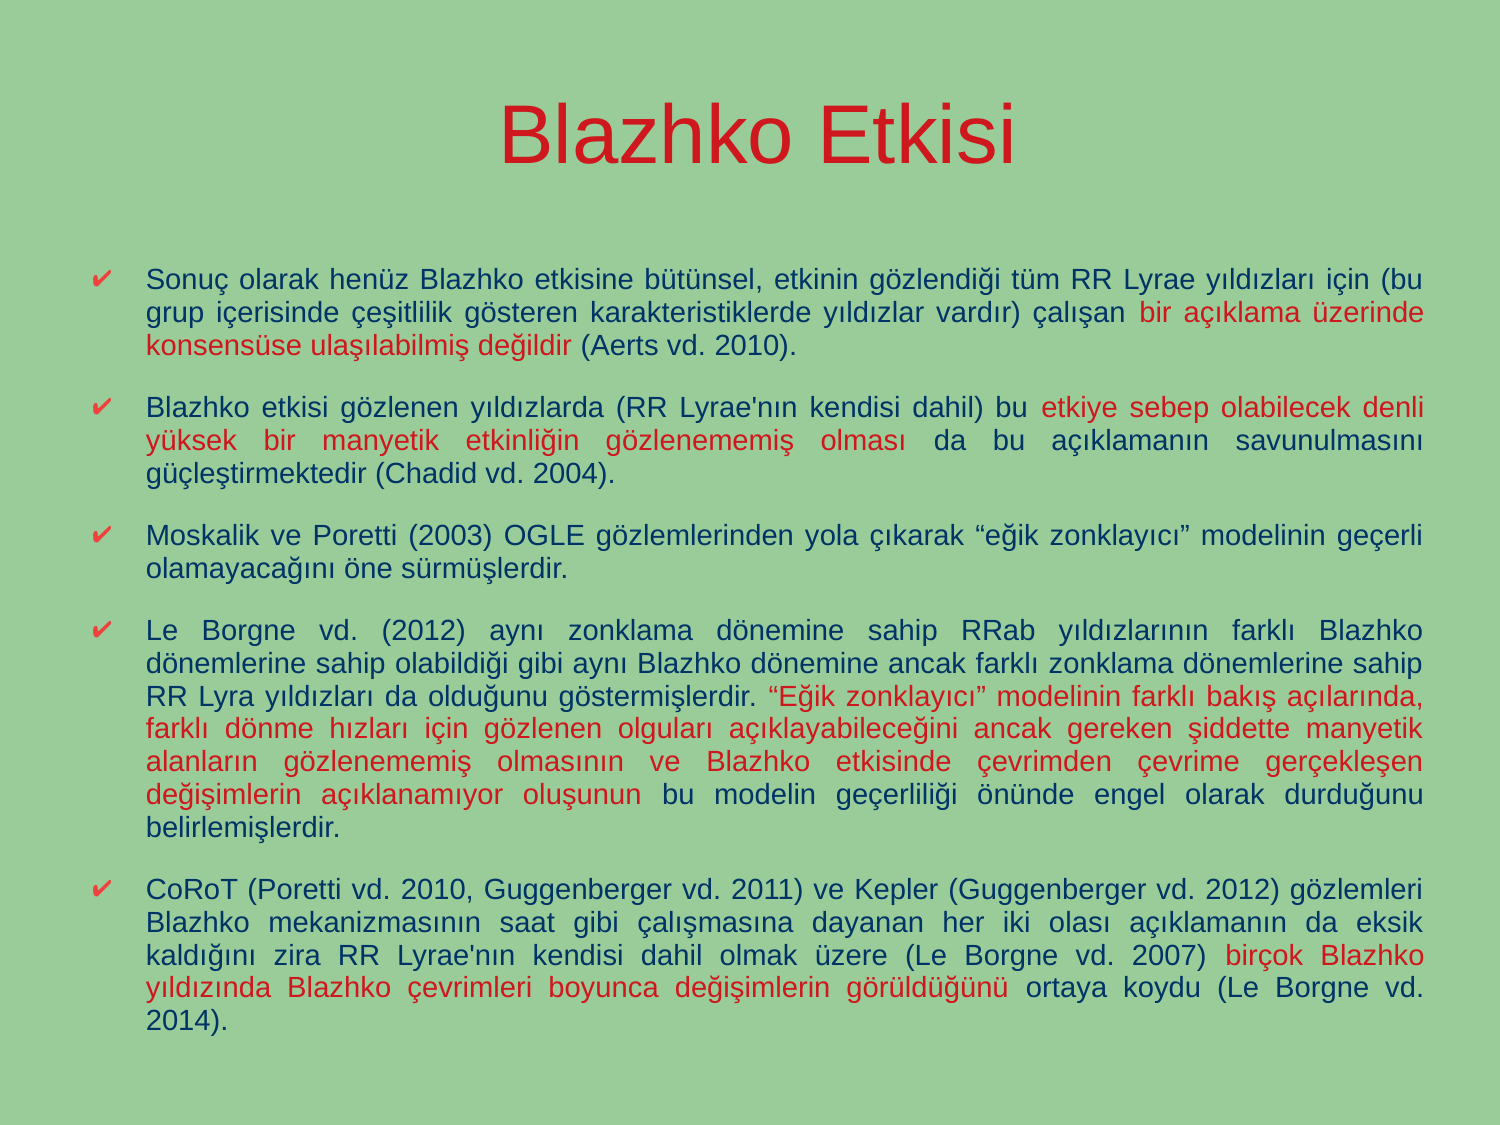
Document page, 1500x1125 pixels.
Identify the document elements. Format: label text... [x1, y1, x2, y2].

title Blazhko Etkisi [120, 45, 1396, 225]
list Sonuç olarak henüz Blazhko etkisine bütünsel, etkinin gözlendiği tüm RR Lyrae yıldızları için (bu grup içerisinde çeşitlilik gösteren karakteristiklerde yıldızlar vardır) çalışan bir açıklama üzerinde konsensüse ulaşılabilmiş değildir (Aerts vd. 2010). Blazhko etkisi gözlenen yıldızlarda (RR Lyrae'nın kendisi dahil) bu etkiye sebep olabilecek denli yüksek bir manyetik etkinliğin gözlenememiş olması da bu açıklamanın savunulmasını güçleştirmektedir (Chadid vd. 2004). Moskalik ve Poretti (2003) OGLE gözlemlerinden yola çıkarak “eğik zonklayıcı” modelinin geçerli olamayacağını öne sürmüşlerdir. Le Borgne vd. (2012) aynı zonklama dönemine sahip RRab yıldızlarının farklı Blazhko dönemlerine sahip olabildiği gibi aynı Blazhko dönemine ancak farklı zonklama dönemlerine sahip RR Lyra yıldızları da olduğunu göstermişlerdir. “Eğik zonklayıcı” modelinin farklı bakış açılarında, farklı dönme hızları için gözlenen olguları açıklayabileceğini ancak gereken şiddette manyetik alanların gözlenememiş olmasının ve Blazhko etkisinde çevrimden çevrime gerçekleşen değişimlerin açıklanamıyor oluşunun bu modelin geçerliliği önünde engel olarak durduğunu belirlemişlerdir. CoRoT (Poretti vd. 2010, Guggenberger vd. 2011) ve Kepler (Guggenberger vd. 2012) gözlemleri Blazhko mekanizmasının saat gibi çalışmasına dayanan her iki olası açıklamanın da eksik kaldığını zira RR Lyrae'nın kendisi dahil olmak üzere (Le Borgne vd. 2007) birçok Blazhko yıldızında Blazhko çevrimleri boyunca değişimlerin görüldüğünü ortaya koydu (Le Borgne vd. 2014). [75, 263, 1425, 1037]
